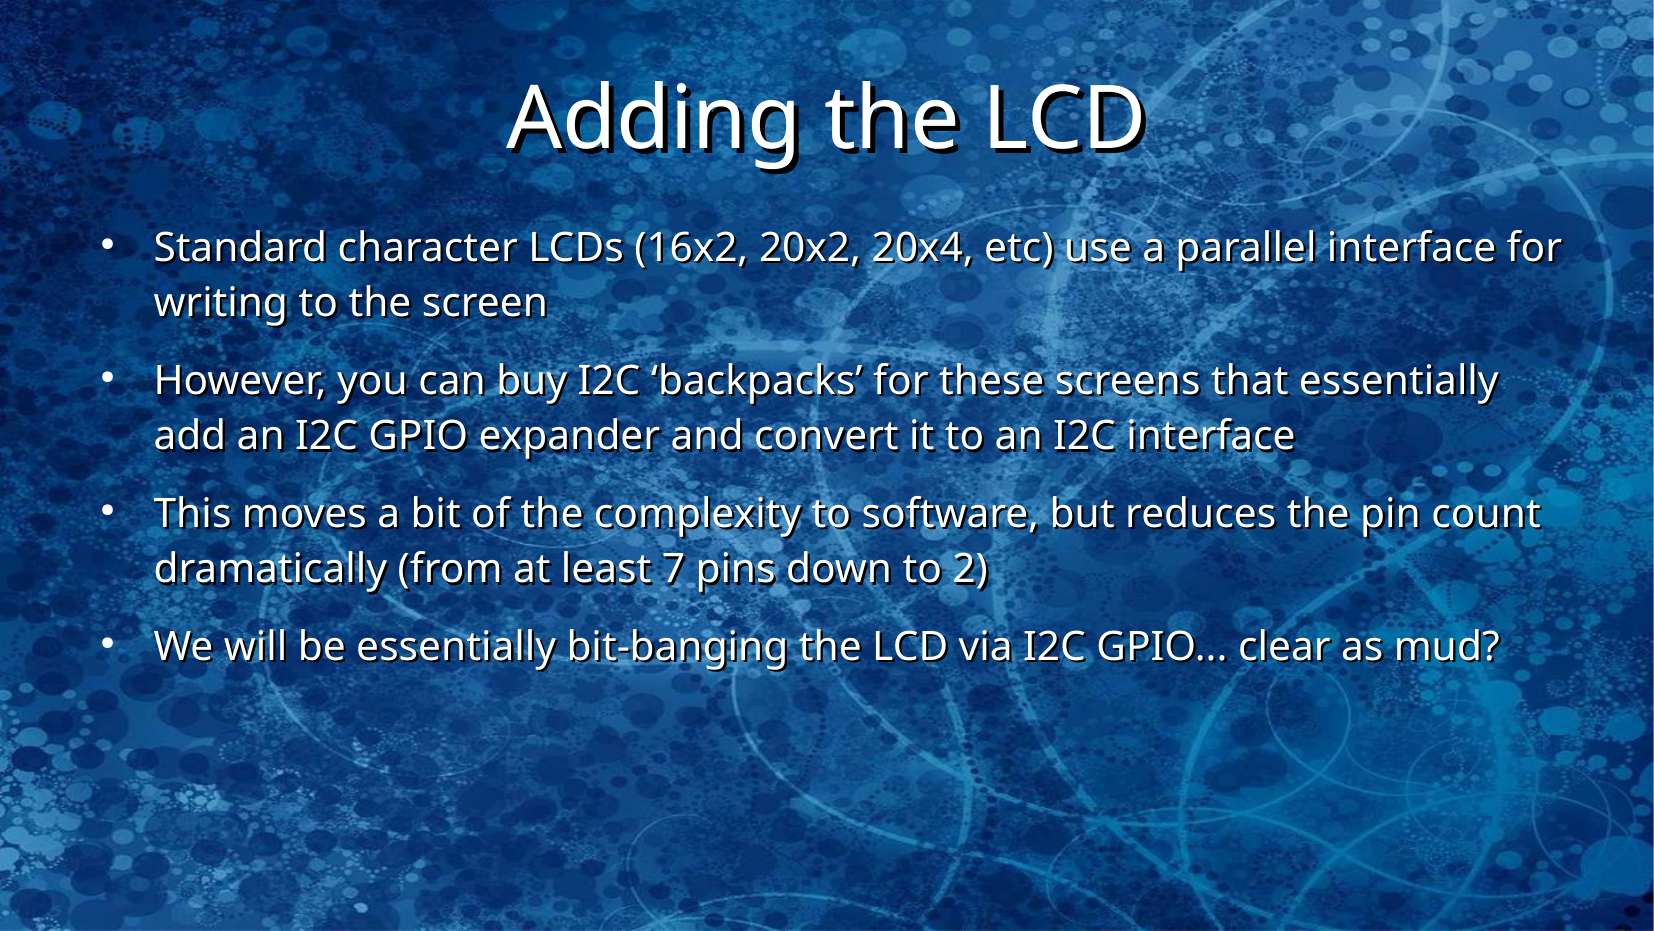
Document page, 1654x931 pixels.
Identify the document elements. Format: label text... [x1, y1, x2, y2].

list Standard character LCDs (16x2, 20x2, 20x4, etc) use a parallel interface for writing to the screen However, you can buy I2C ‘backpacks’ for these screens that essentially add an I2C GPIO expander and convert it to an I2C interface This moves a bit of the complexity to software, but reduces the pin count dramatically (from at least 7 pins down to 2) We will be essentially bit-banging the LCD via I2C GPIO... clear as mud? [82, 217, 1571, 758]
picture [0, 0, 1654, 931]
title Adding the LCD [82, 37, 1571, 193]
